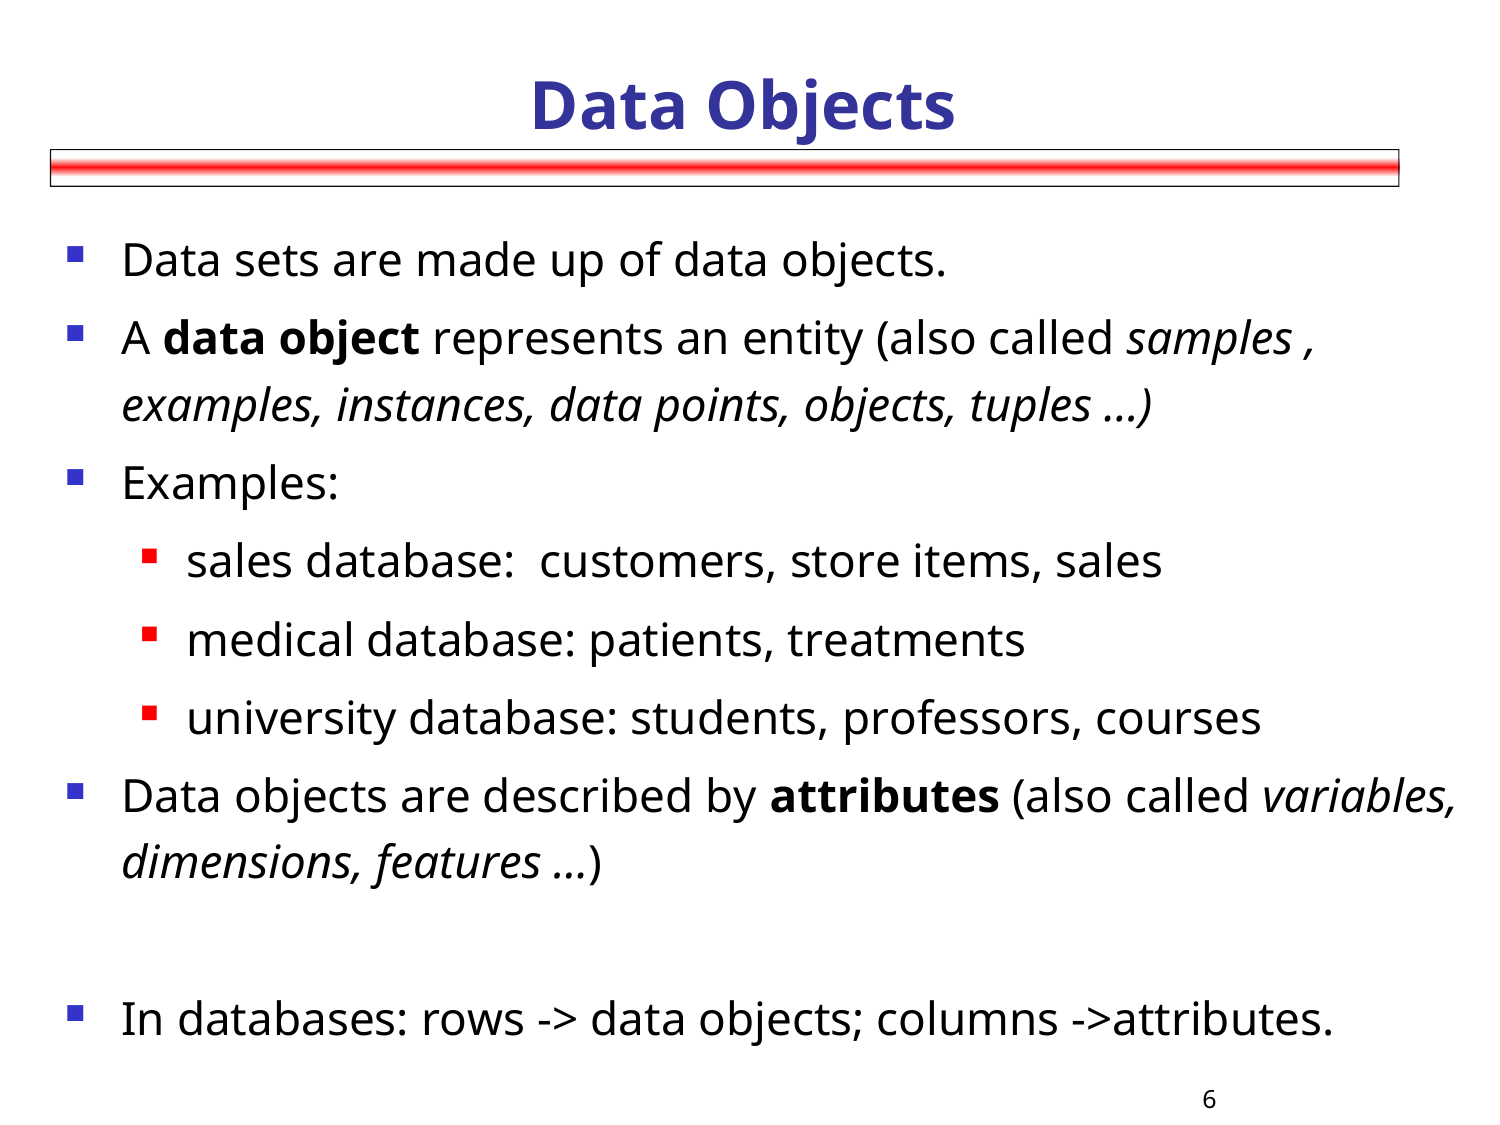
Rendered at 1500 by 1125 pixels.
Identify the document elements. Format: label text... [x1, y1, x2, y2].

text_box <number> [1187, 1063, 1500, 1125]
list Data sets are made up of data objects. A data object represents an entity (also called samples , examples, instances, data points, objects, tuples ...) Examples: sales database: customers, store items, sales medical database: patients, treatments university database: students, professors, courses Data objects are described by attributes (also called variables, dimensions, features ...) In databases: rows -> data objects; columns ->attributes. [49, 212, 1500, 1063]
title Data Objects [24, 49, 1463, 150]
